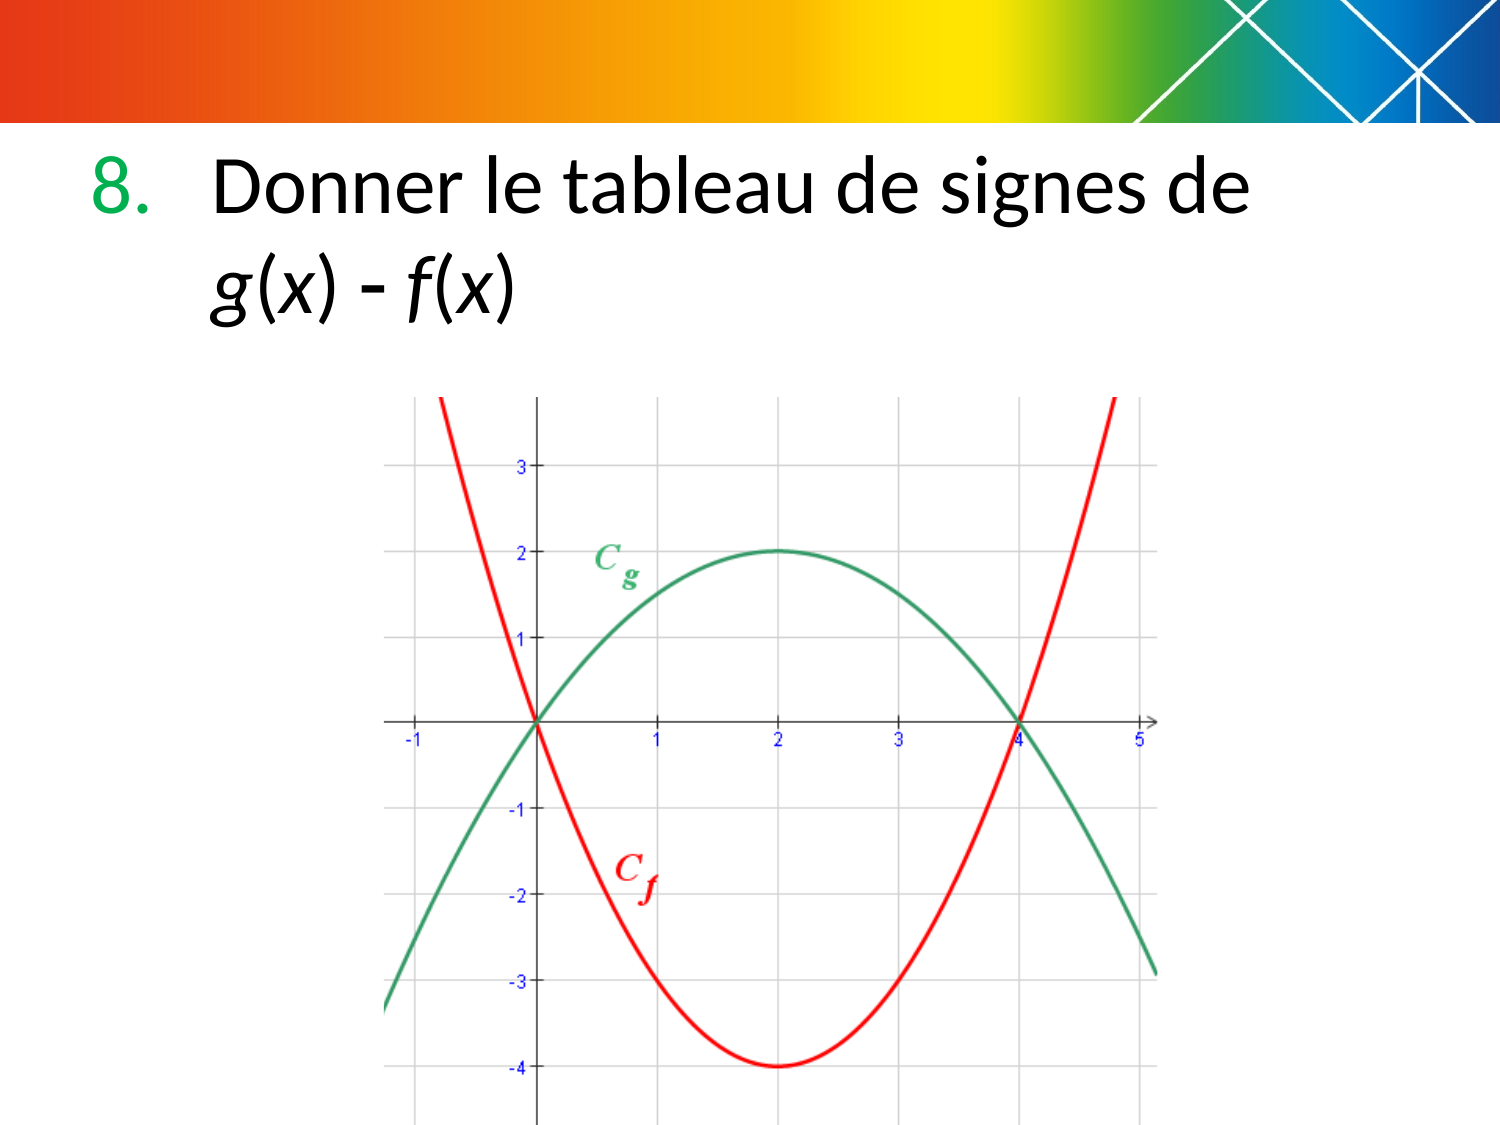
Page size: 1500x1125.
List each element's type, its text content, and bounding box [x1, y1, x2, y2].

title Donner le tableau de signes de g(x)  f(x) [75, 123, 1426, 439]
picture [1340, 0, 1500, 123]
picture [0, 0, 1359, 123]
picture [383, 397, 1158, 1125]
